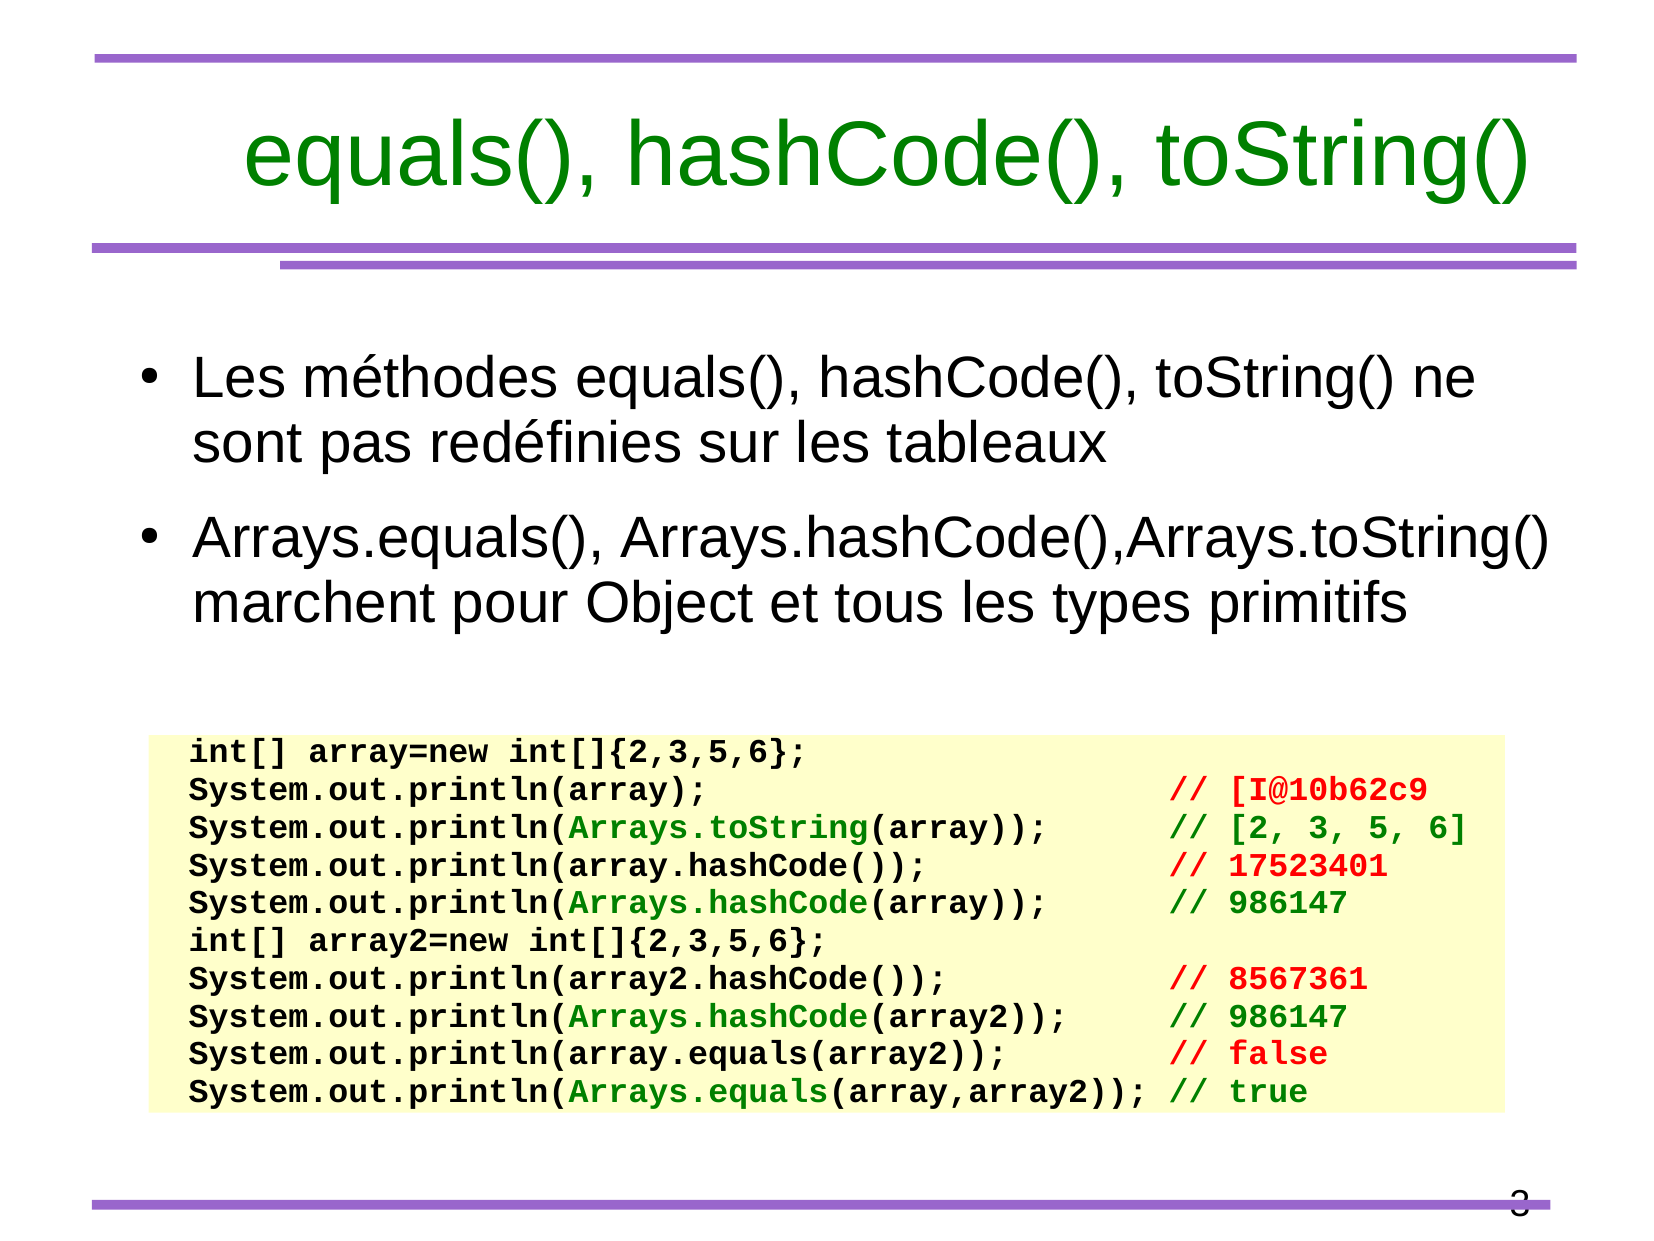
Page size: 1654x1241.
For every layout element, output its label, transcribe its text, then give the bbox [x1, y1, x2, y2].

text_box int[] array=new int[]{2,3,5,6}; System.out.println(array); // [I@10b62c9 System.out.println(Arrays.toString(array)); // [2, 3, 5, 6] System.out.println(array.hashCode()); // 17523401 System.out.println(Arrays.hashCode(array)); // 986147 int[] array2=new int[]{2,3,5,6}; System.out.println(array2.hashCode()); // 8567361 System.out.println(Arrays.hashCode(array2)); // 986147 System.out.println(array.equals(array2)); // false System.out.println(Arrays.equals(array,array2)); // true [148, 735, 1505, 1113]
list Les méthodes equals(), hashCode(), toString() ne sont pas redéfinies sur les tableaux Arrays.equals(), Arrays.hashCode(),Arrays.toString() marchent pour Object et tous les types primitifs [121, 344, 1578, 758]
title equals(), hashCode(), toString() [121, 49, 1534, 257]
